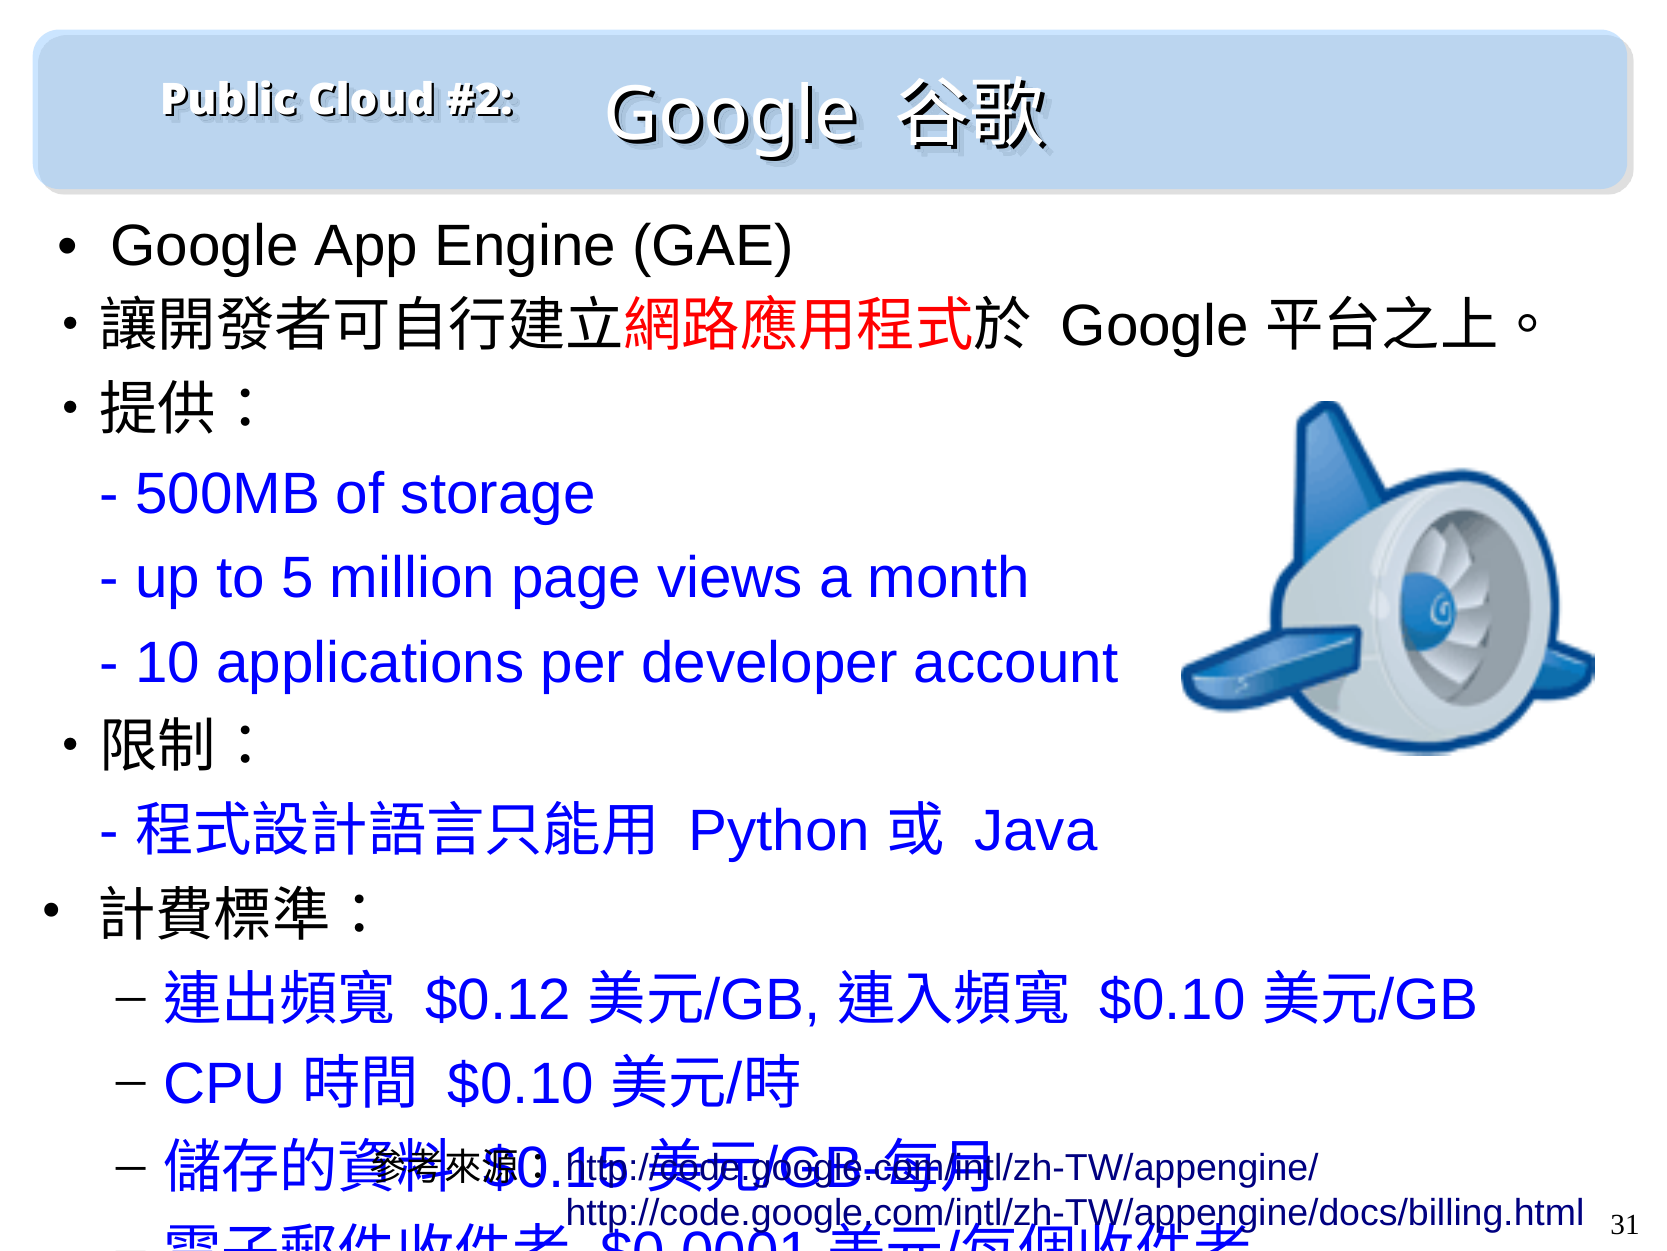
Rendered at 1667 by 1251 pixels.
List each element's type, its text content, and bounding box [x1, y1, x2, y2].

picture [1181, 401, 1595, 756]
text_box 參考來源：http://code.google.com/intl/zh-TW/appengine/ http://code.google.com/intl/zh-TW/appengine/docs/billing.html [354, 1135, 1654, 1241]
list • Google App Engine (GAE) •讓開發者可自行建立網路應用程式於 Google 平台之上。 •提供： - 500MB of storage - up to 5 million page views a month - 10 applications per developer account •限制： - 程式設計語言只能用 Python 或 Java 計費標準： 連出頻寬 $0.12 美元/GB, 連入頻寬 $0.10 美元/GB CPU 時間 $0.10 美元/時 儲存的資料 $0.15 美元/GB-每月 電子郵件收件者 $0.0001 美元/每個收件者 [41, 212, 1607, 1115]
text_box Public Cloud #2: Google 谷歌 [32, 29, 1628, 190]
